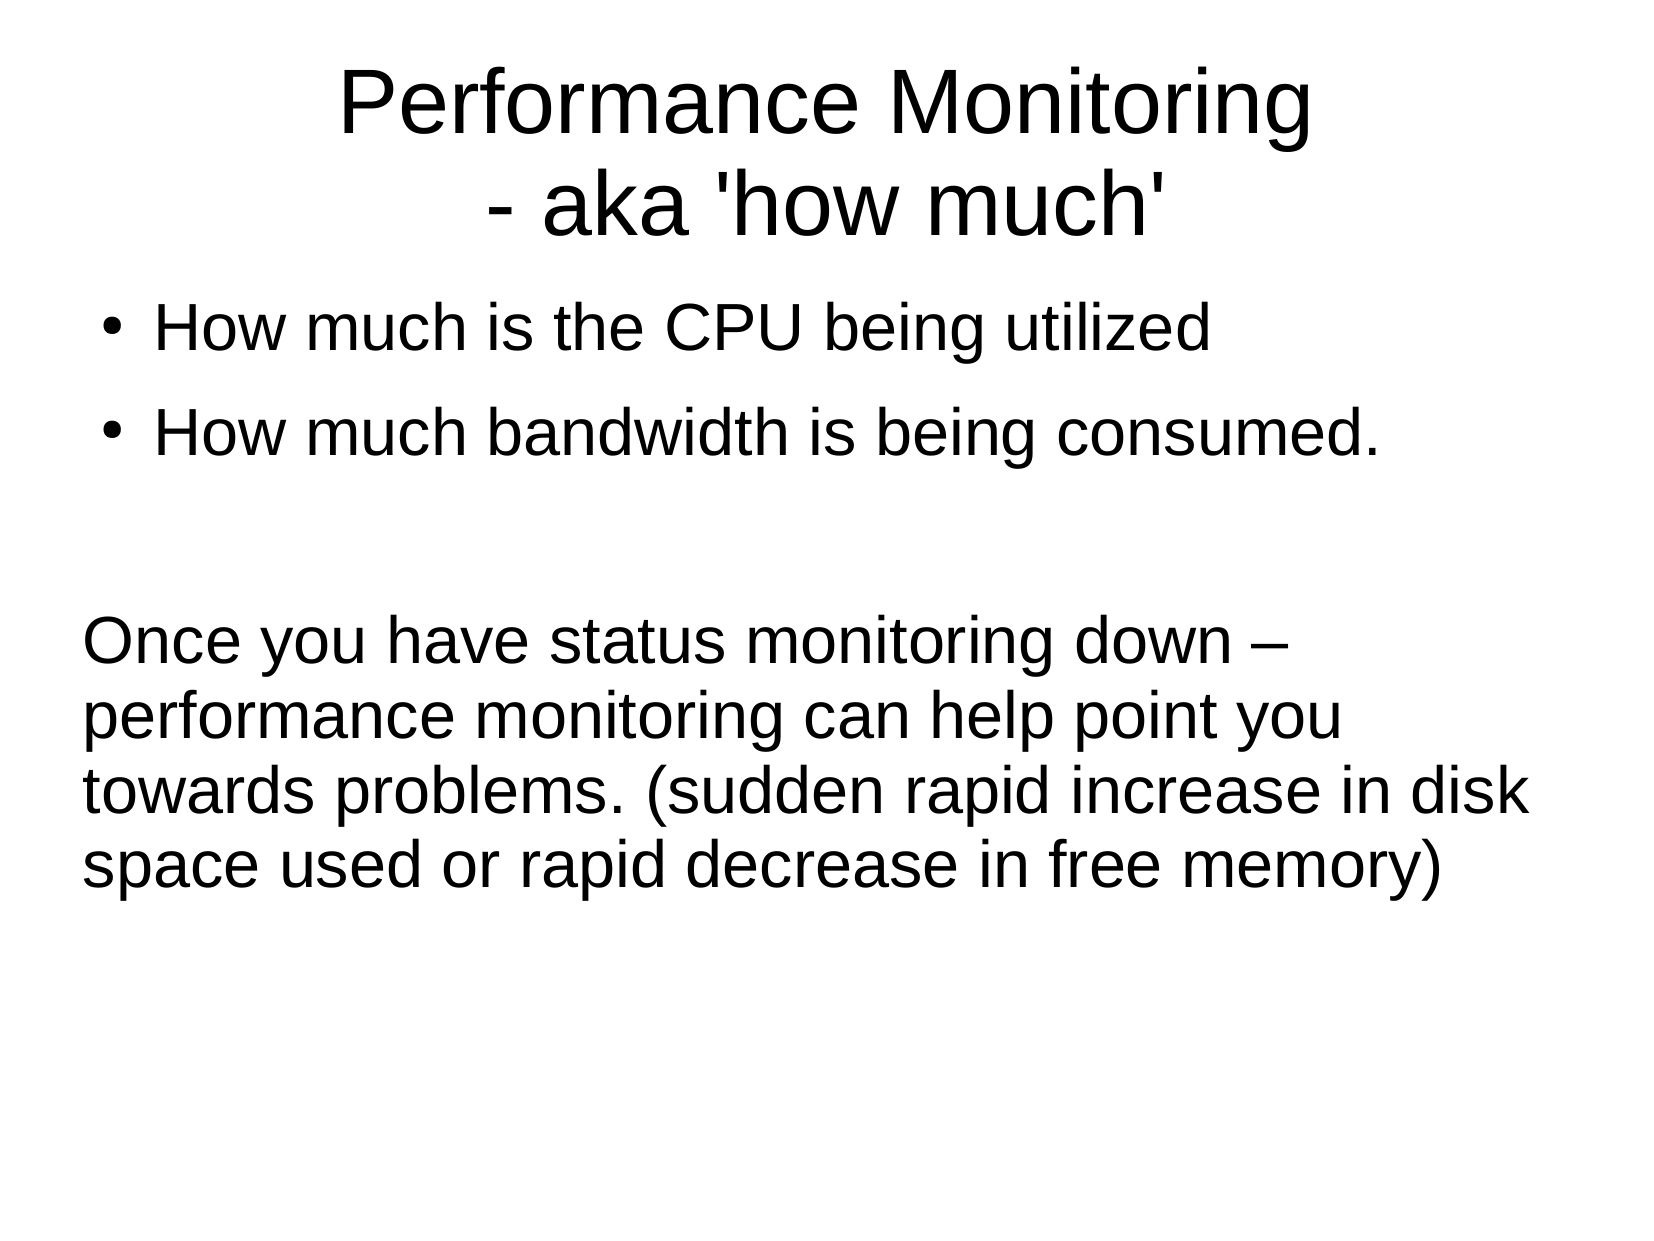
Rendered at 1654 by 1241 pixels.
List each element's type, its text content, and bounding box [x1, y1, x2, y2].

list How much is the CPU being utilized How much bandwidth is being consumed. Once you have status monitoring down – performance monitoring can help point you towards problems. (sudden rapid increase in disk space used or rapid decrease in free memory) [82, 290, 1571, 1109]
title Performance Monitoring - aka 'how much' [82, 49, 1571, 257]
